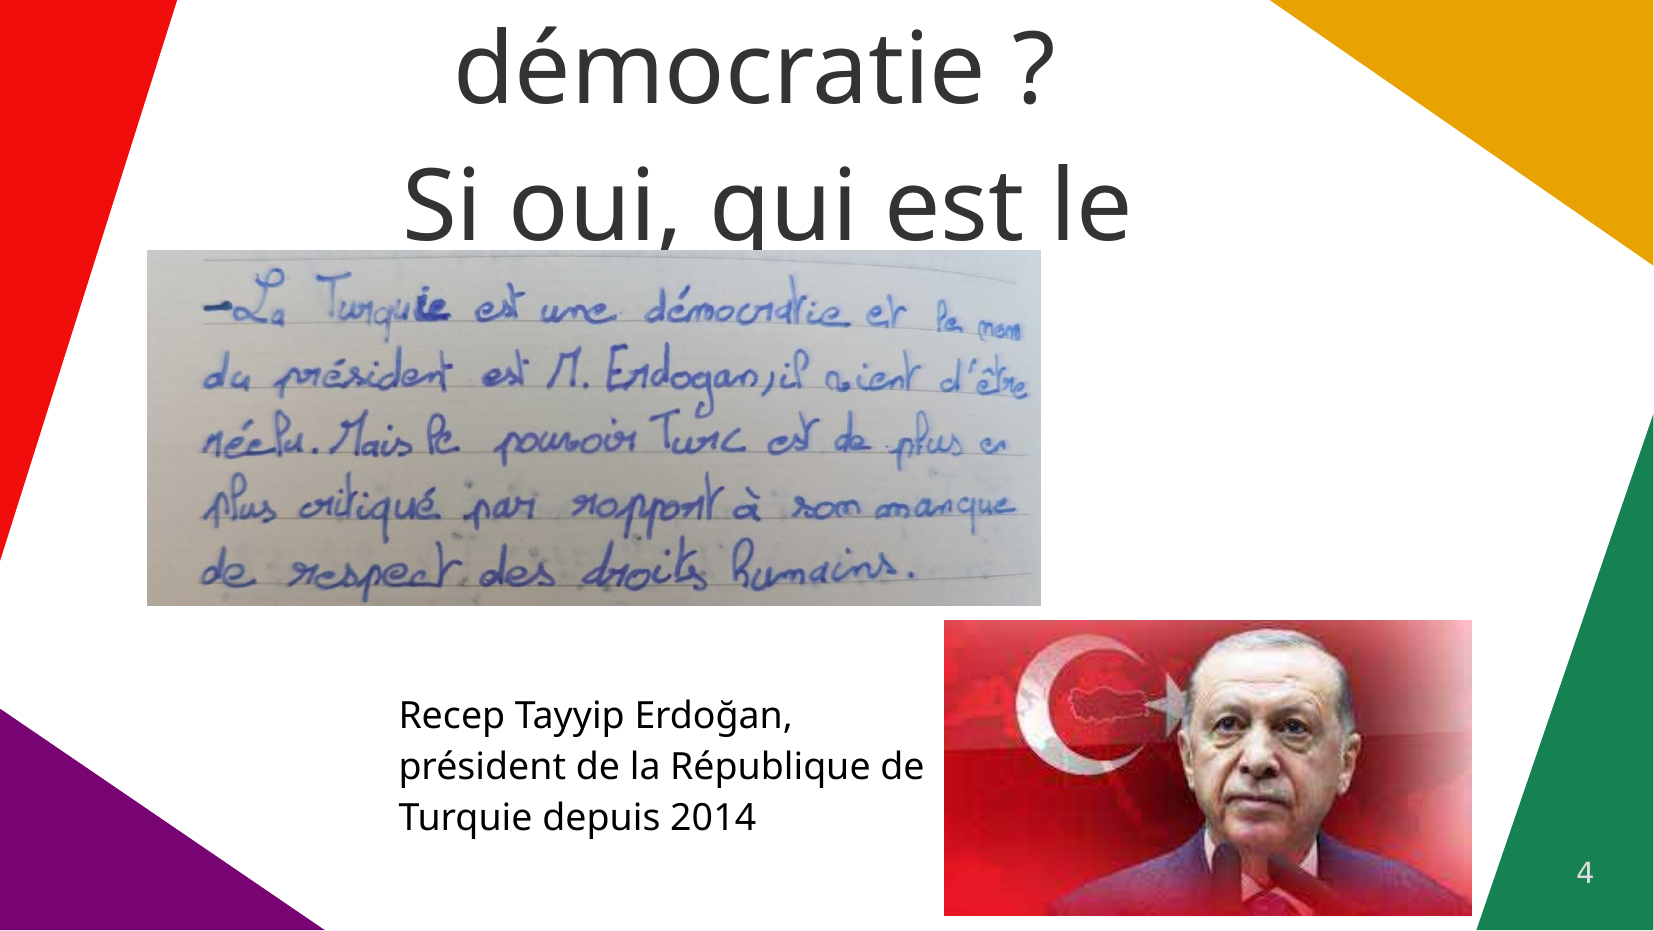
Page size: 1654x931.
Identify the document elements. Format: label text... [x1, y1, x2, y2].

picture [944, 620, 1472, 916]
picture [147, 250, 1041, 606]
text_box Recep Tayyip Erdoğan, président de la République de Turquie depuis 2014 [383, 680, 945, 849]
title Ce pays fait-il partie d'une démocratie ? Si oui, qui est le président ? [147, 15, 1388, 251]
